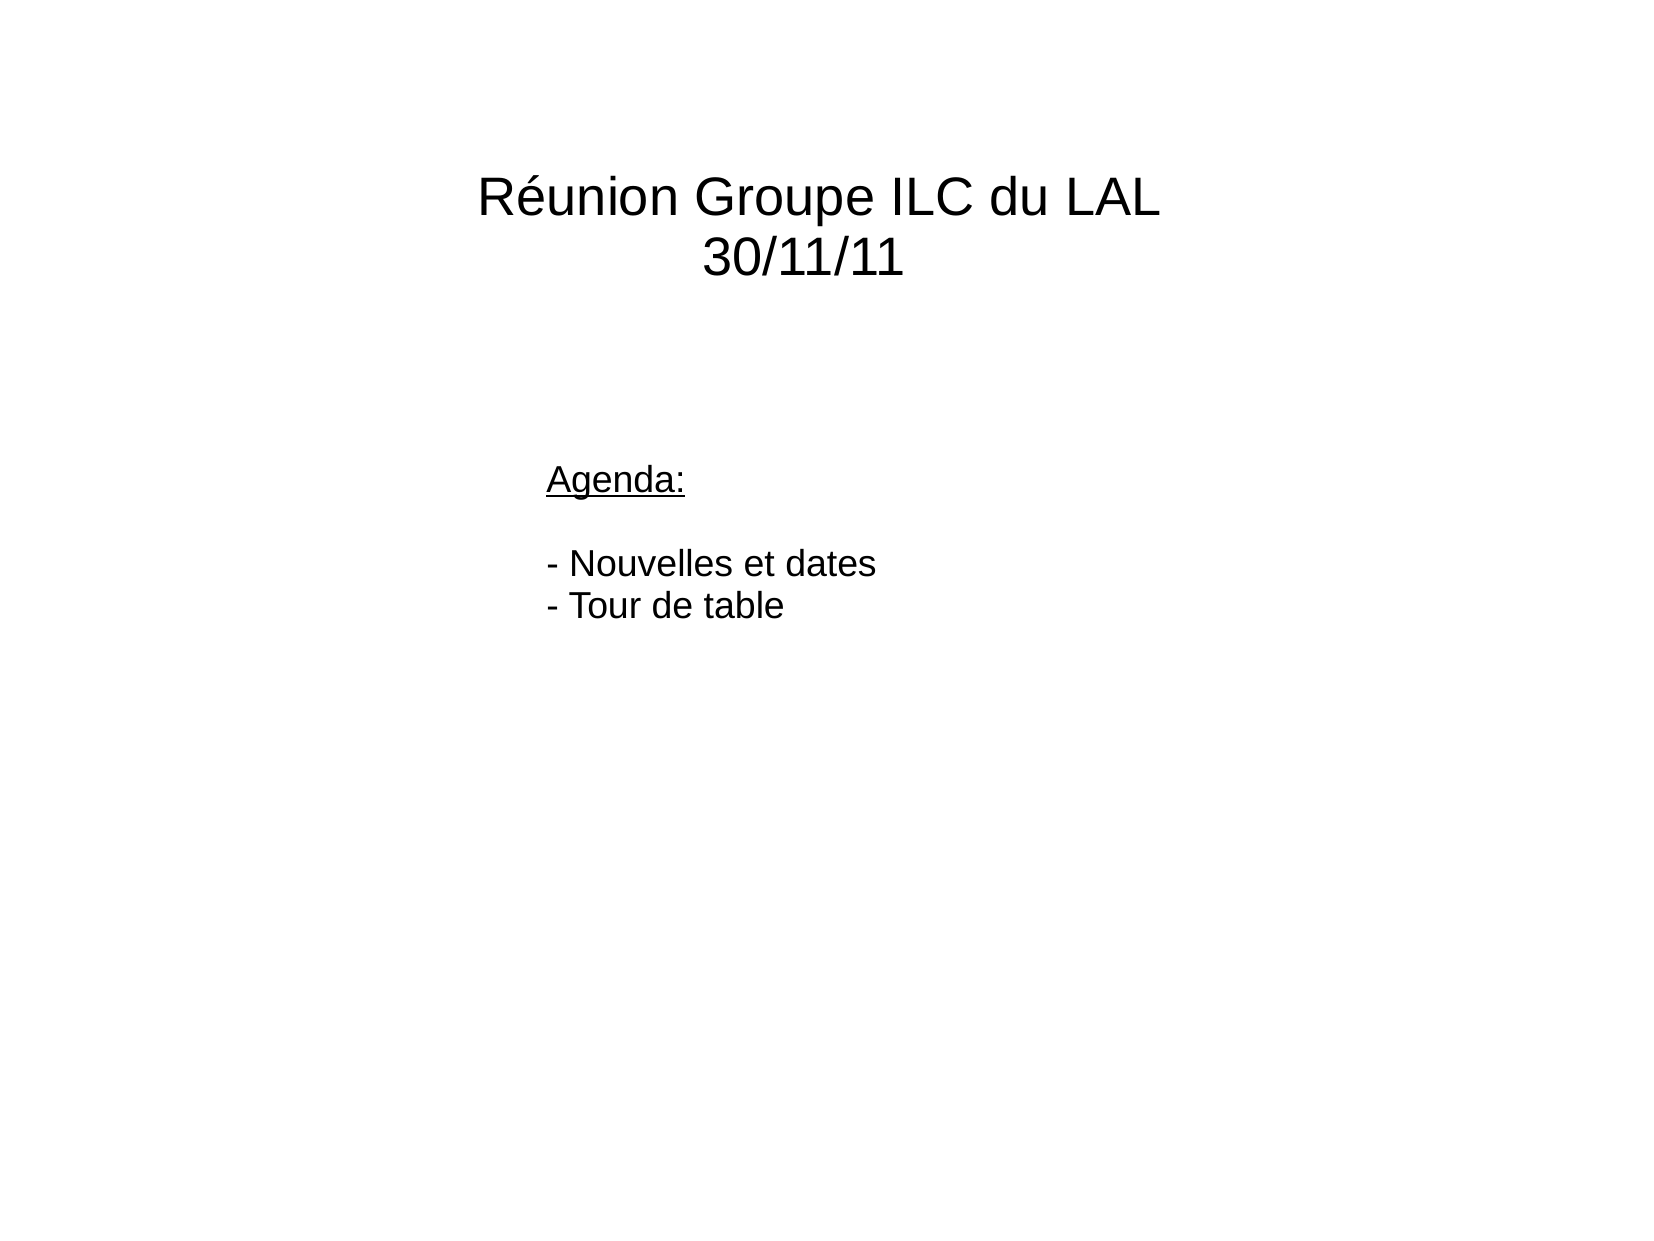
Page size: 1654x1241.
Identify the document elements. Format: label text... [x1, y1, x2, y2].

text_box Réunion Groupe ILC du LAL 30/11/11 [402, 158, 1176, 295]
text_box Agenda: - Nouvelles et dates - Tour de table [531, 451, 893, 635]
